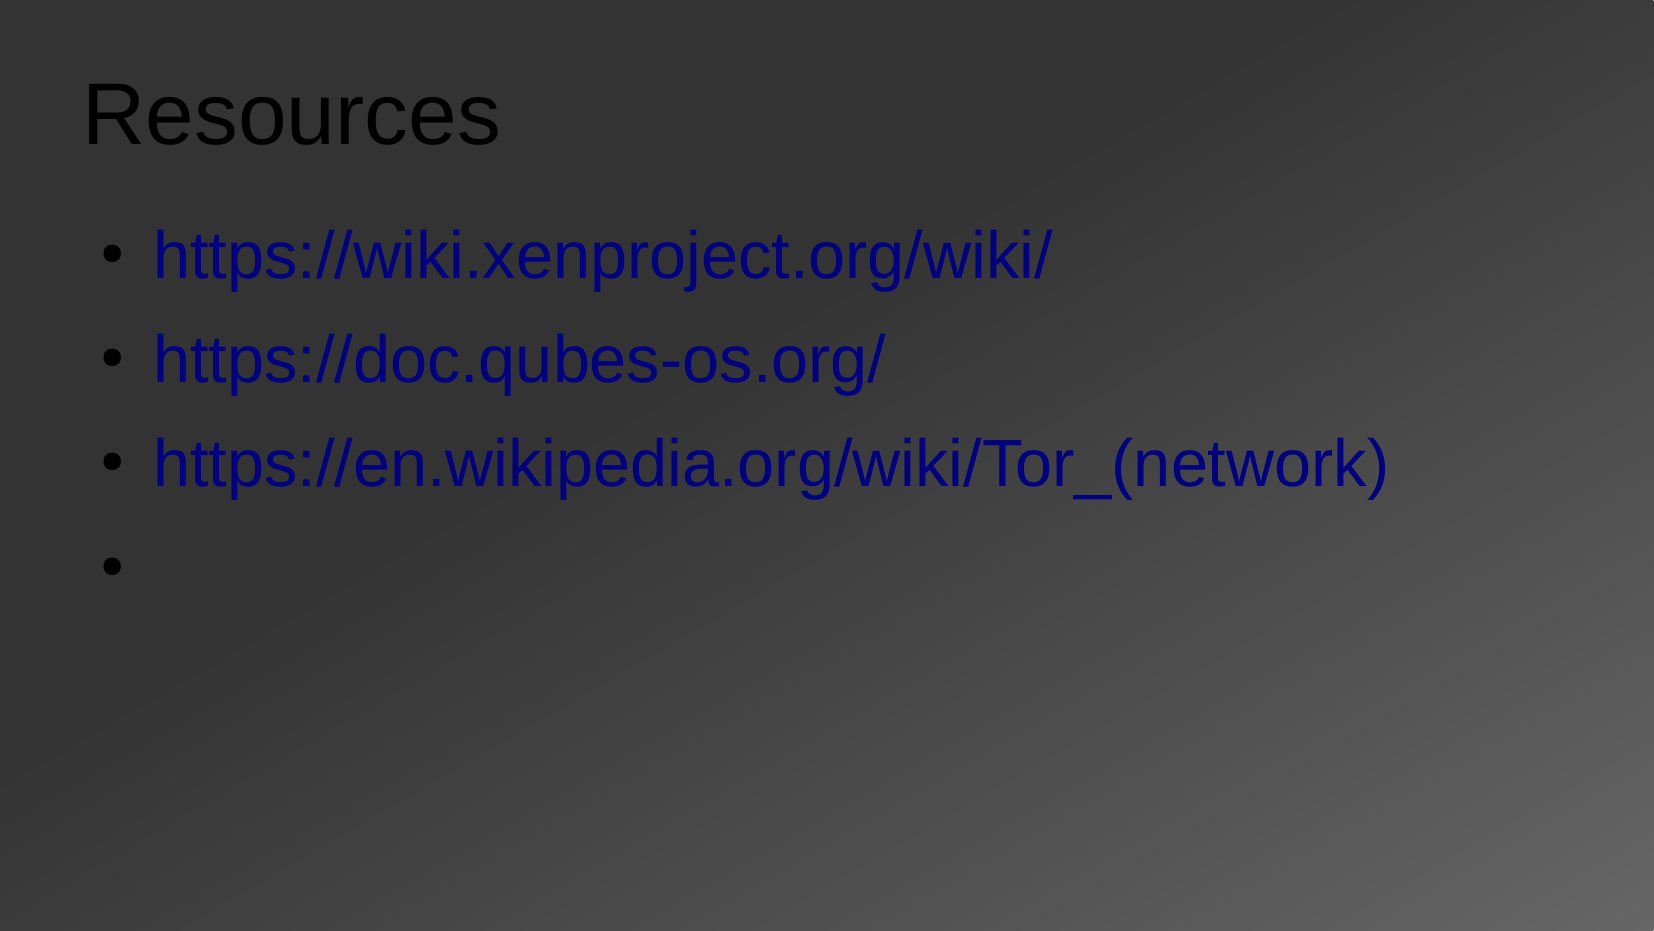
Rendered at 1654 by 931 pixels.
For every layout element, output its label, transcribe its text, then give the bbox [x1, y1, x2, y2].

title Resources [82, 37, 1571, 193]
list https://wiki.xenproject.org/wiki/ https://doc.qubes-os.org/ https://en.wikipedia.org/wiki/Tor_(network) [82, 217, 1571, 758]
